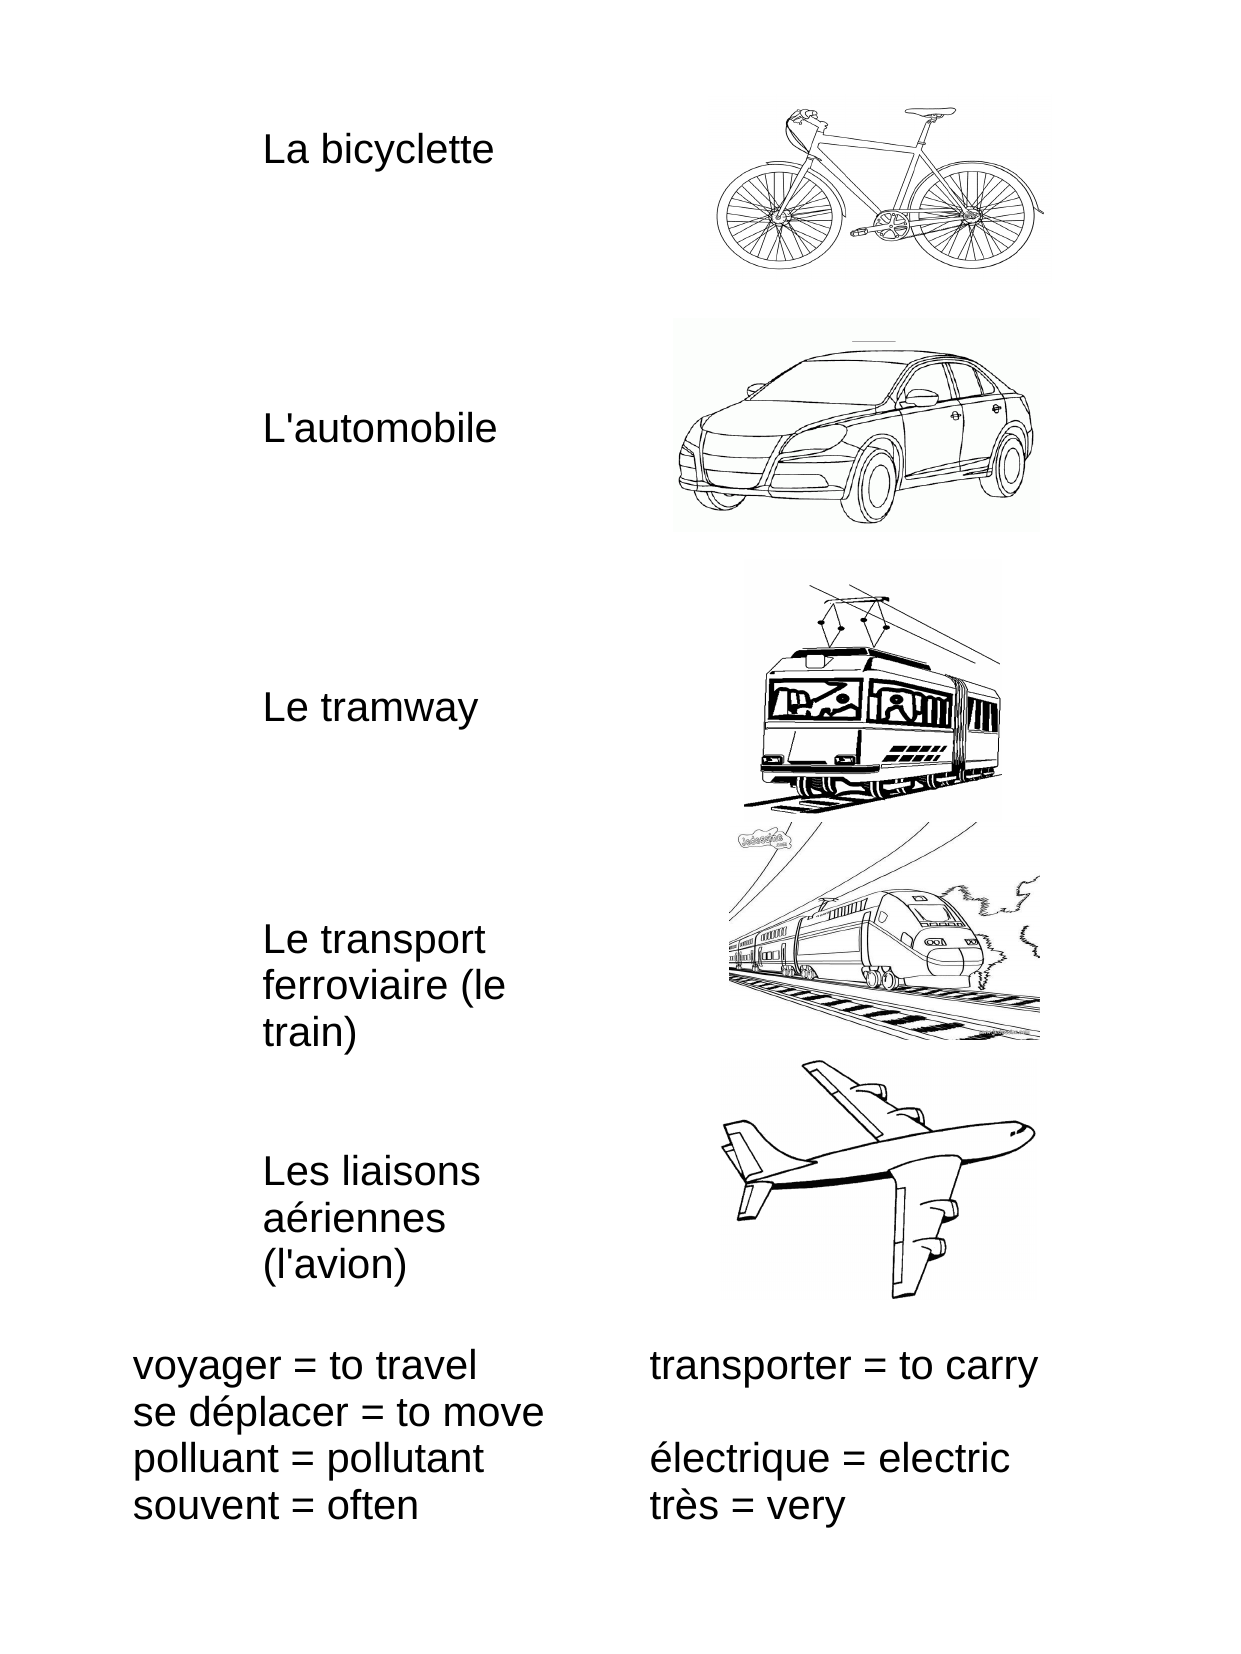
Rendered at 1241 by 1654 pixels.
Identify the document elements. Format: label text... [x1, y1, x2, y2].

picture [729, 559, 1040, 1040]
text_box La bicyclette L'automobile Le tramway Le transport ferroviaire (le train) Les liaisons aériennes (l'avion) [248, 118, 591, 1303]
picture [708, 94, 1052, 284]
picture [720, 1058, 1037, 1300]
text_box voyager = to travel transporter = to carry se déplacer = to move polluant = pollutant électrique = electric souvent = often très = very [118, 1334, 1146, 1537]
picture [673, 318, 1040, 532]
